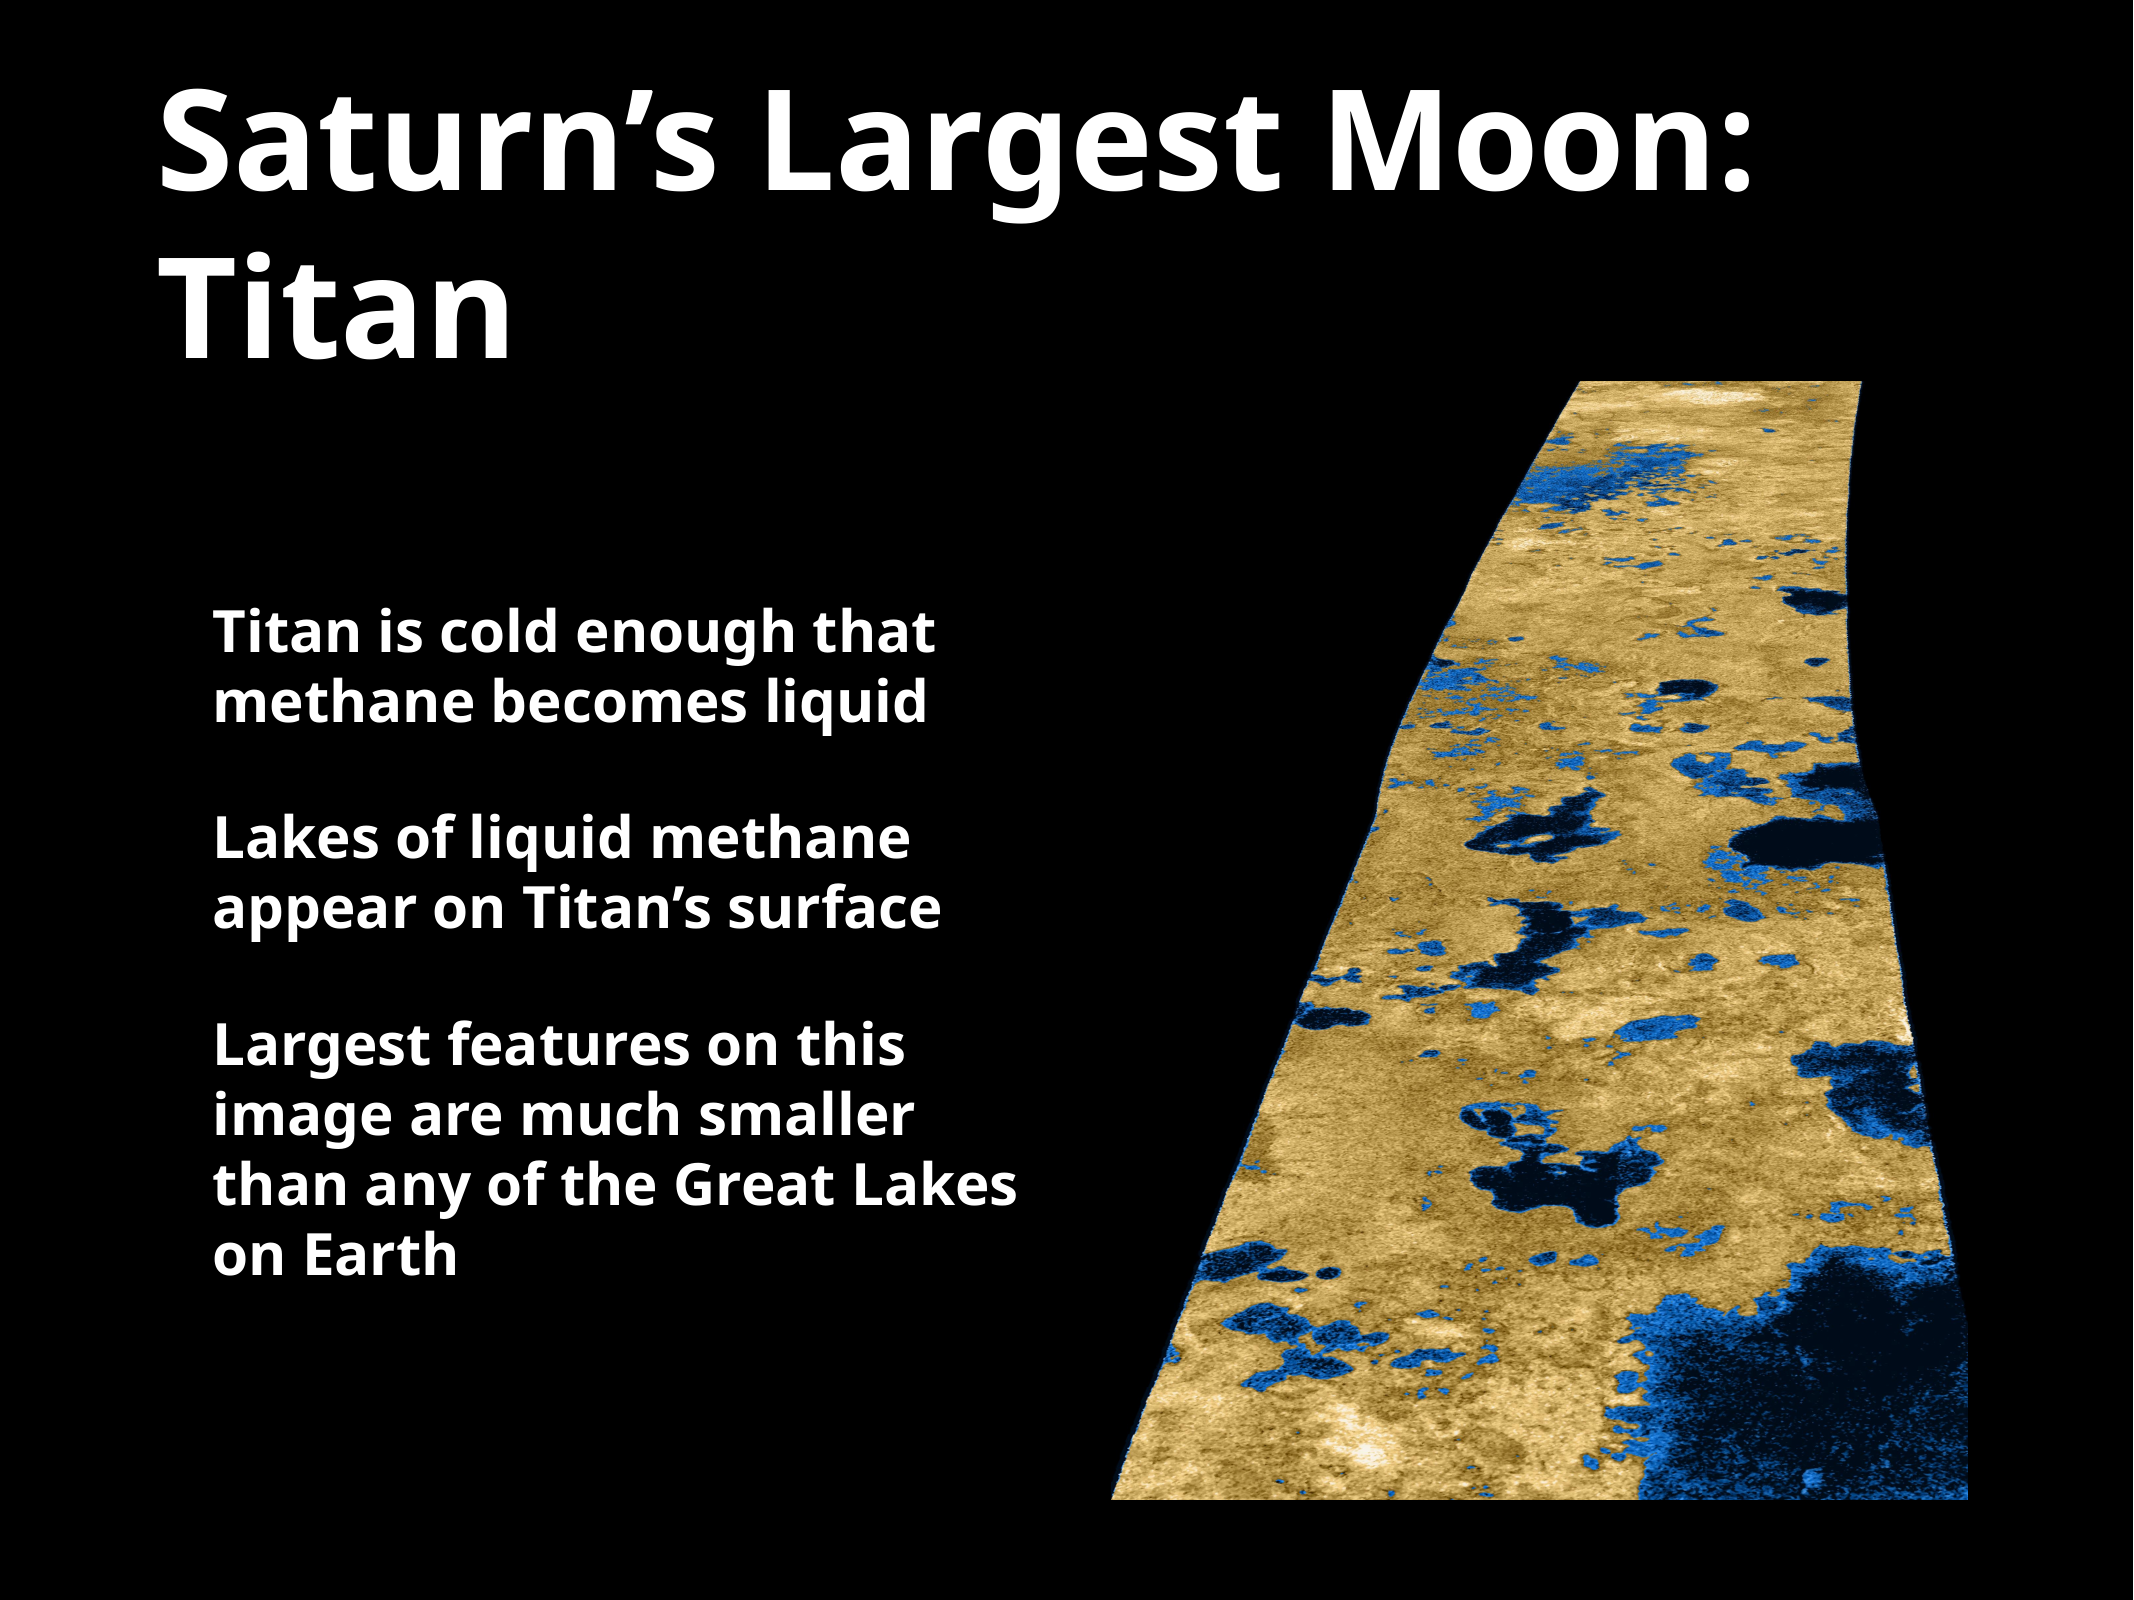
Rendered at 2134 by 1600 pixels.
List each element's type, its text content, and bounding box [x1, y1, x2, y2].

title Saturn’s Largest Moon: Titan [156, 41, 1978, 396]
picture [1111, 381, 1968, 1500]
list Titan is cold enough that methane becomes liquid Lakes of liquid methane appear on Titan’s surface Largest features on this image are much smaller than any of the Great Lakes on Earth [156, 425, 1032, 1457]
